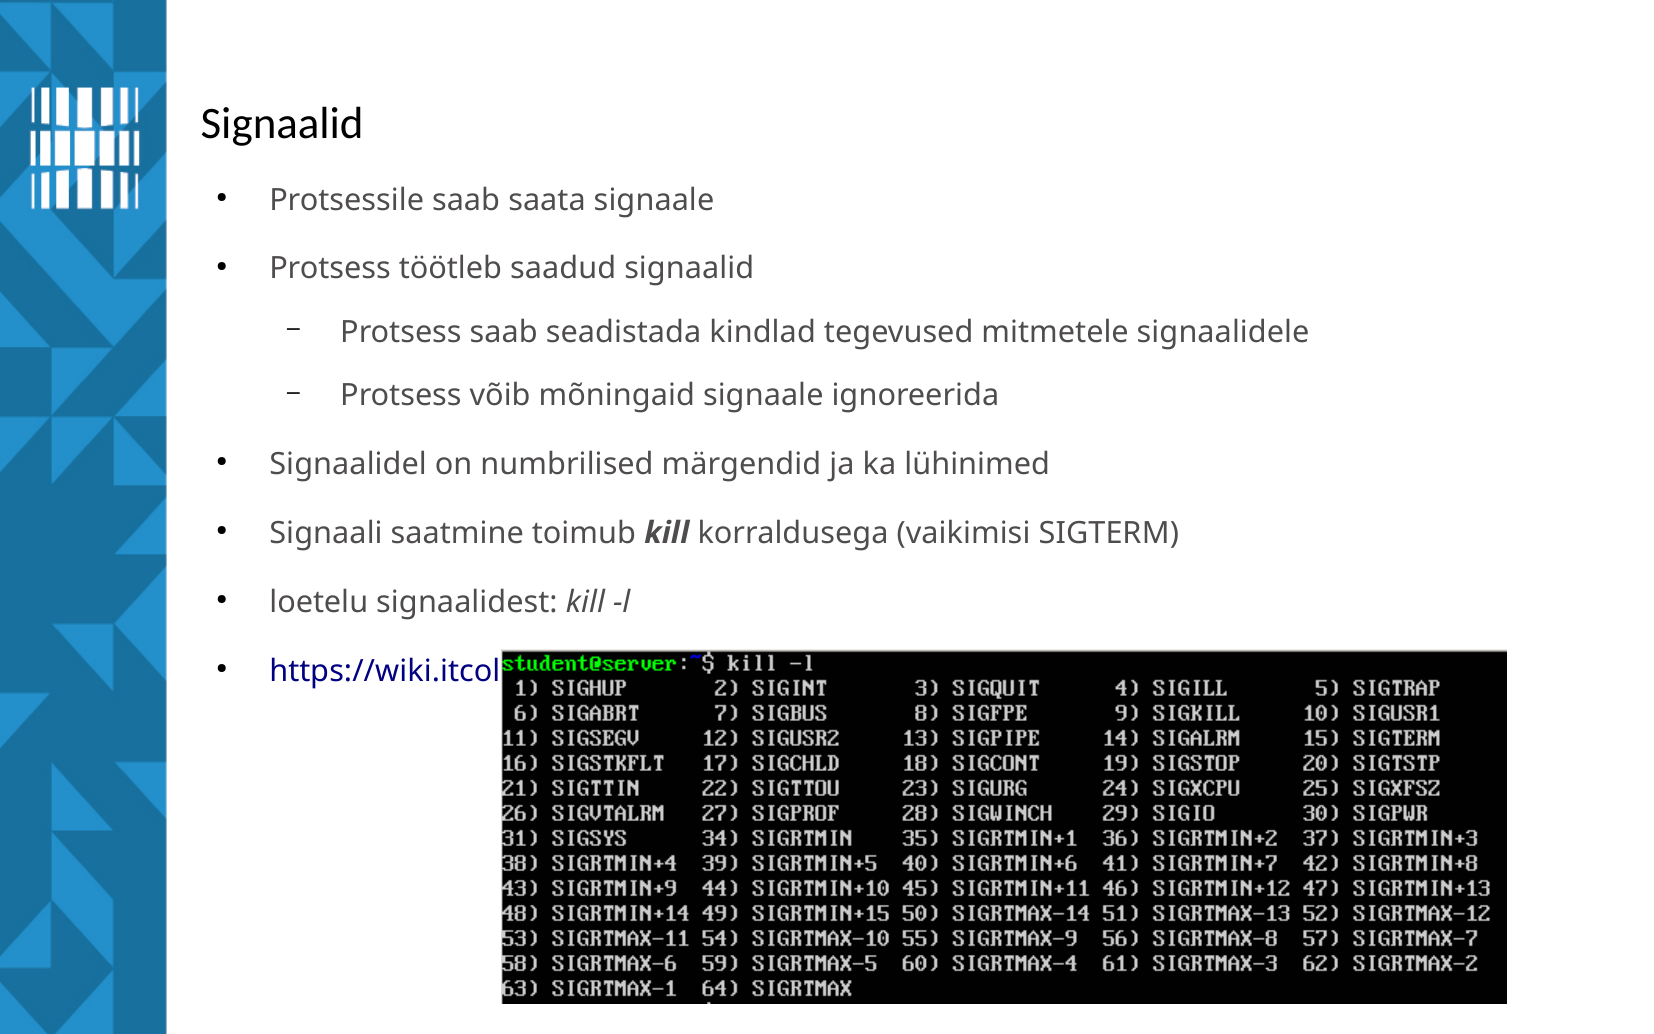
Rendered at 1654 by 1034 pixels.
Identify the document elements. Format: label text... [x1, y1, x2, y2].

title Signaalid [200, 41, 1536, 177]
picture [42, 108, 132, 208]
picture [501, 649, 1507, 1004]
list Protsessile saab saata signaale Protsess töötleb saadud signaalid Protsess saab seadistada kindlad tegevused mitmetele signaalidele Protsess võib mõningaid signaale ignoreerida Signaalidel on numbrilised märgendid ja ka lühinimed Signaali saatmine toimub kill korraldusega (vaikimisi SIGTERM) loetelu signaalidest: kill -l https://wiki.itcollege.ee/index.php/Kill [198, 177, 1565, 895]
